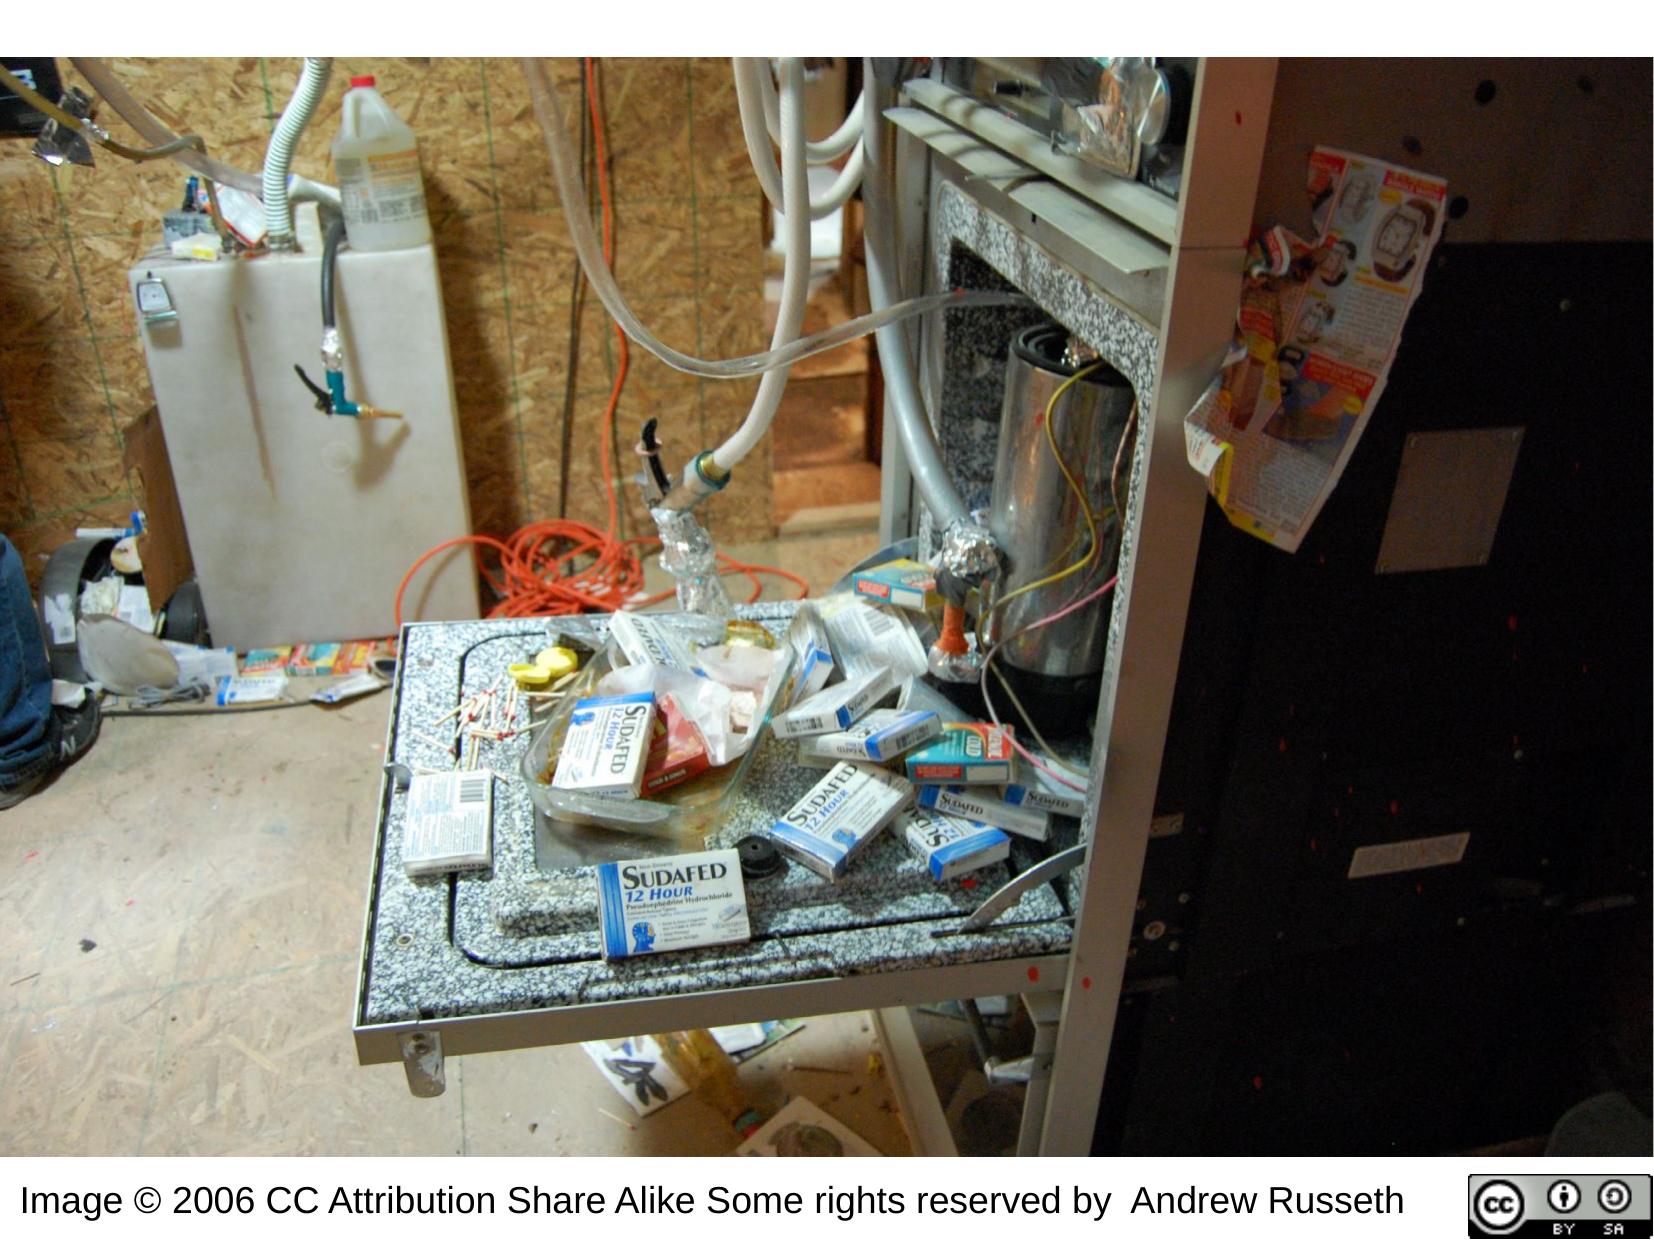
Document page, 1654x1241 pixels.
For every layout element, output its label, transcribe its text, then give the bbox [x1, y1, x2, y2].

text_box Image © 2006 CC Attribution Share Alike Some rights reserved by Andrew Russeth [4, 1172, 1421, 1236]
picture [1468, 1174, 1653, 1239]
picture [0, 57, 1654, 1157]
